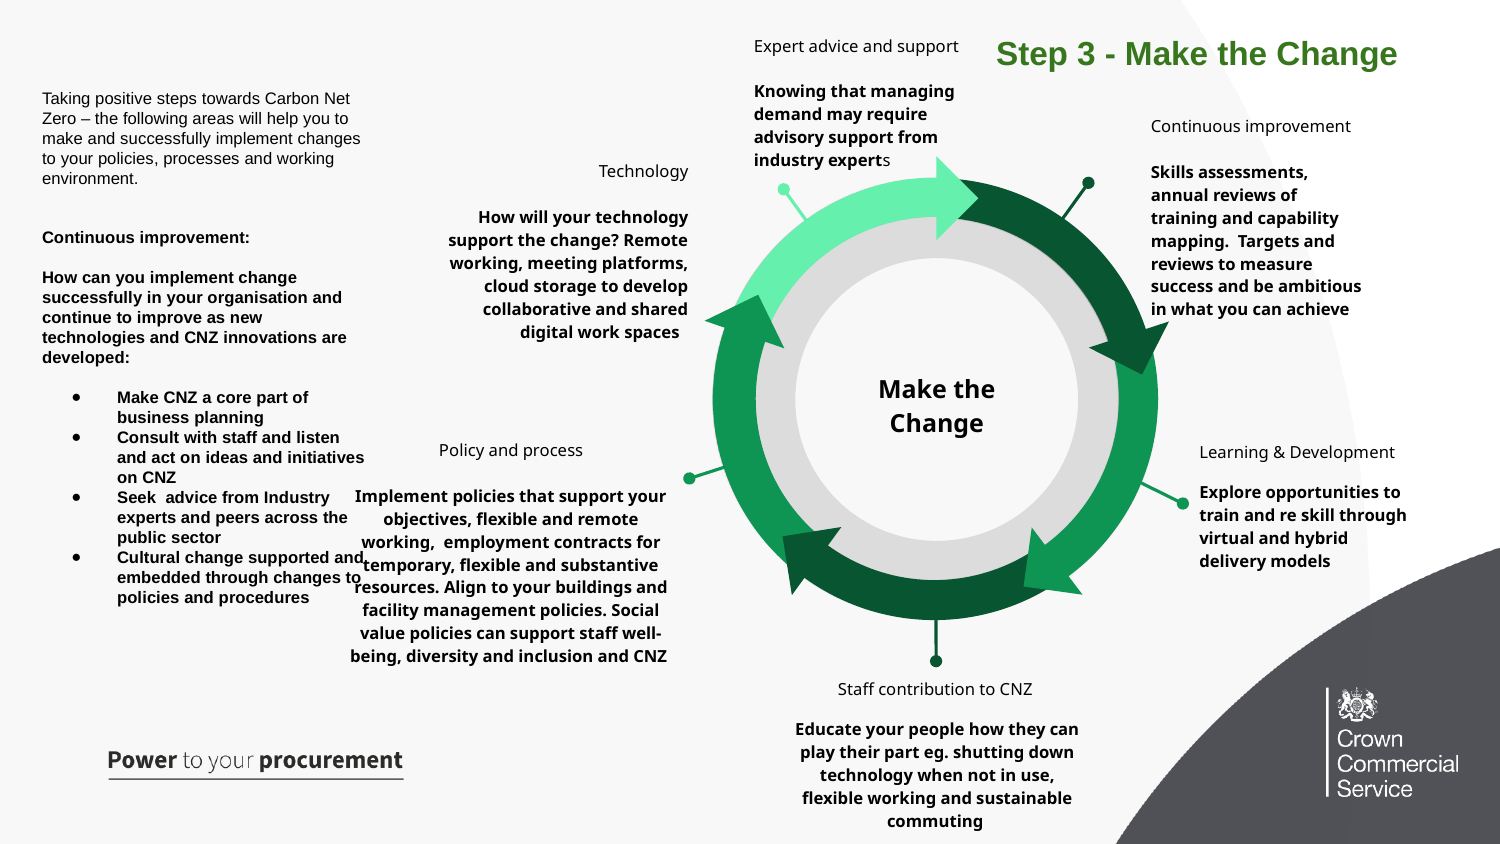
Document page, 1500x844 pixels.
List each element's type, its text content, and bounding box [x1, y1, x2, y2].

text_box Step 3 - Make the Change [1013, 17, 1463, 88]
text_box [704, 186, 1169, 621]
picture [0, 0, 1500, 844]
text_box Make the Change [818, 337, 1056, 470]
text_box Taking positive steps towards Carbon Net Zero – the following areas will help you to make and successfully implement changes to your policies, processes and working environment. Continuous improvement: How can you implement change successfully in your organisation and continue to improve as new technologies and CNZ innovations are developed: Make CNZ a core part of business planning Consult with staff and listen and act on ideas and initiatives on CNZ Seek advice from Industry experts and peers across the public sector Cultural change supported and embedded through changes to policies and procedures [26, 72, 381, 685]
text_box Learning & Development Explore opportunities to train and re skill through virtual and hybrid delivery models [1184, 424, 1430, 581]
text_box Technology How will your technology support the change? Remote working, meeting platforms, cloud storage to develop collaborative and shared digital work spaces [428, 143, 704, 254]
text_box Expert advice and support Knowing that managing demand may require advisory support from industry experts [739, 17, 1013, 186]
text_box Continuous improvement Skills assessments, annual reviews of training and capability mapping. Targets and reviews to measure success and be ambitious in what you can achieve [1135, 97, 1381, 208]
text_box Staff contribution to CNZ Educate your people how they can play their part eg. shutting down technology when not in use, flexible working and sustainable commuting [777, 661, 1098, 771]
text_box Policy and process Implement policies that support your objectives, flexible and remote working, employment contracts for temporary, flexible and substantive resources. Align to your buildings and facility management policies. Social value policies can support staff well-being, diversity and inclusion and CNZ [381, 421, 688, 532]
